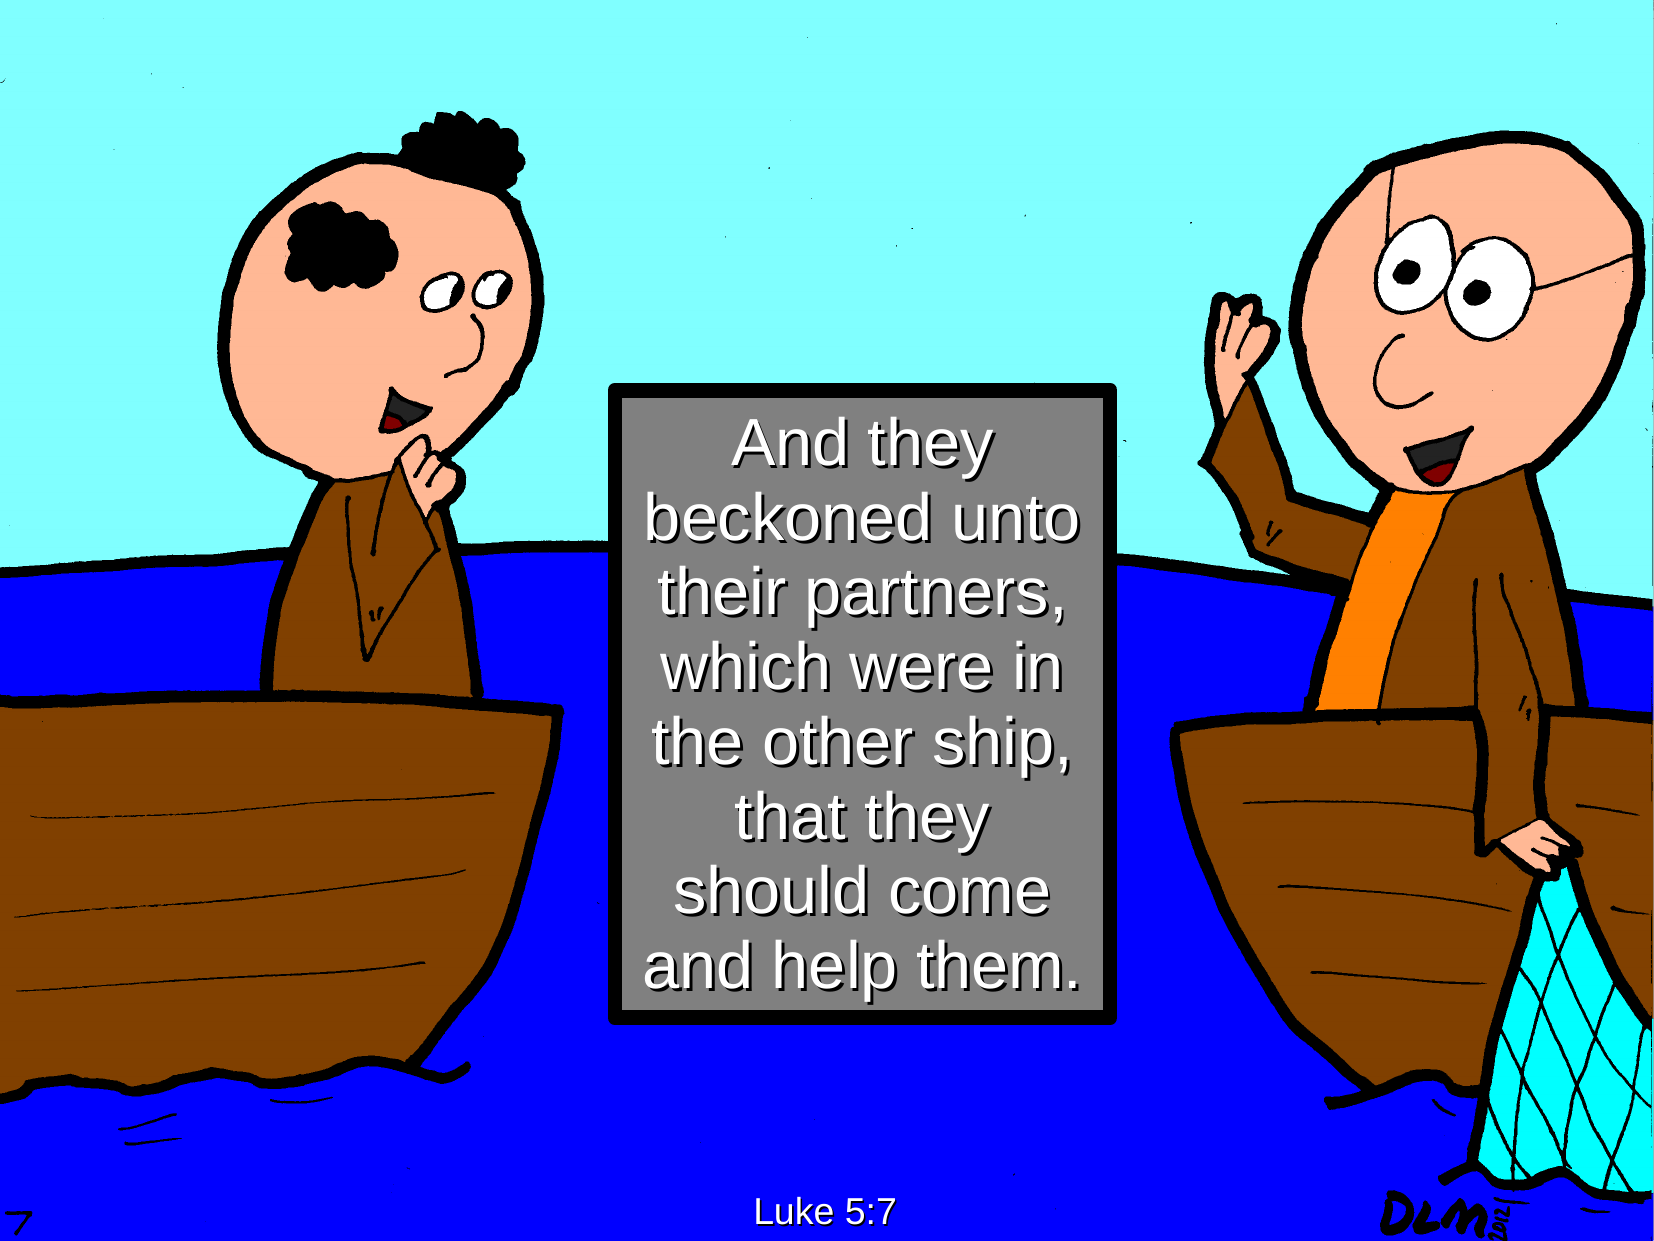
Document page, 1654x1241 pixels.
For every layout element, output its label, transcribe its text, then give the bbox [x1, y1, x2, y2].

text_box Luke 5:7 [0, 1183, 1651, 1241]
text_box And they beckoned unto their partners, which were in the other ship, that they should come and help them. [615, 390, 1111, 1018]
picture [0, 0, 1654, 1241]
